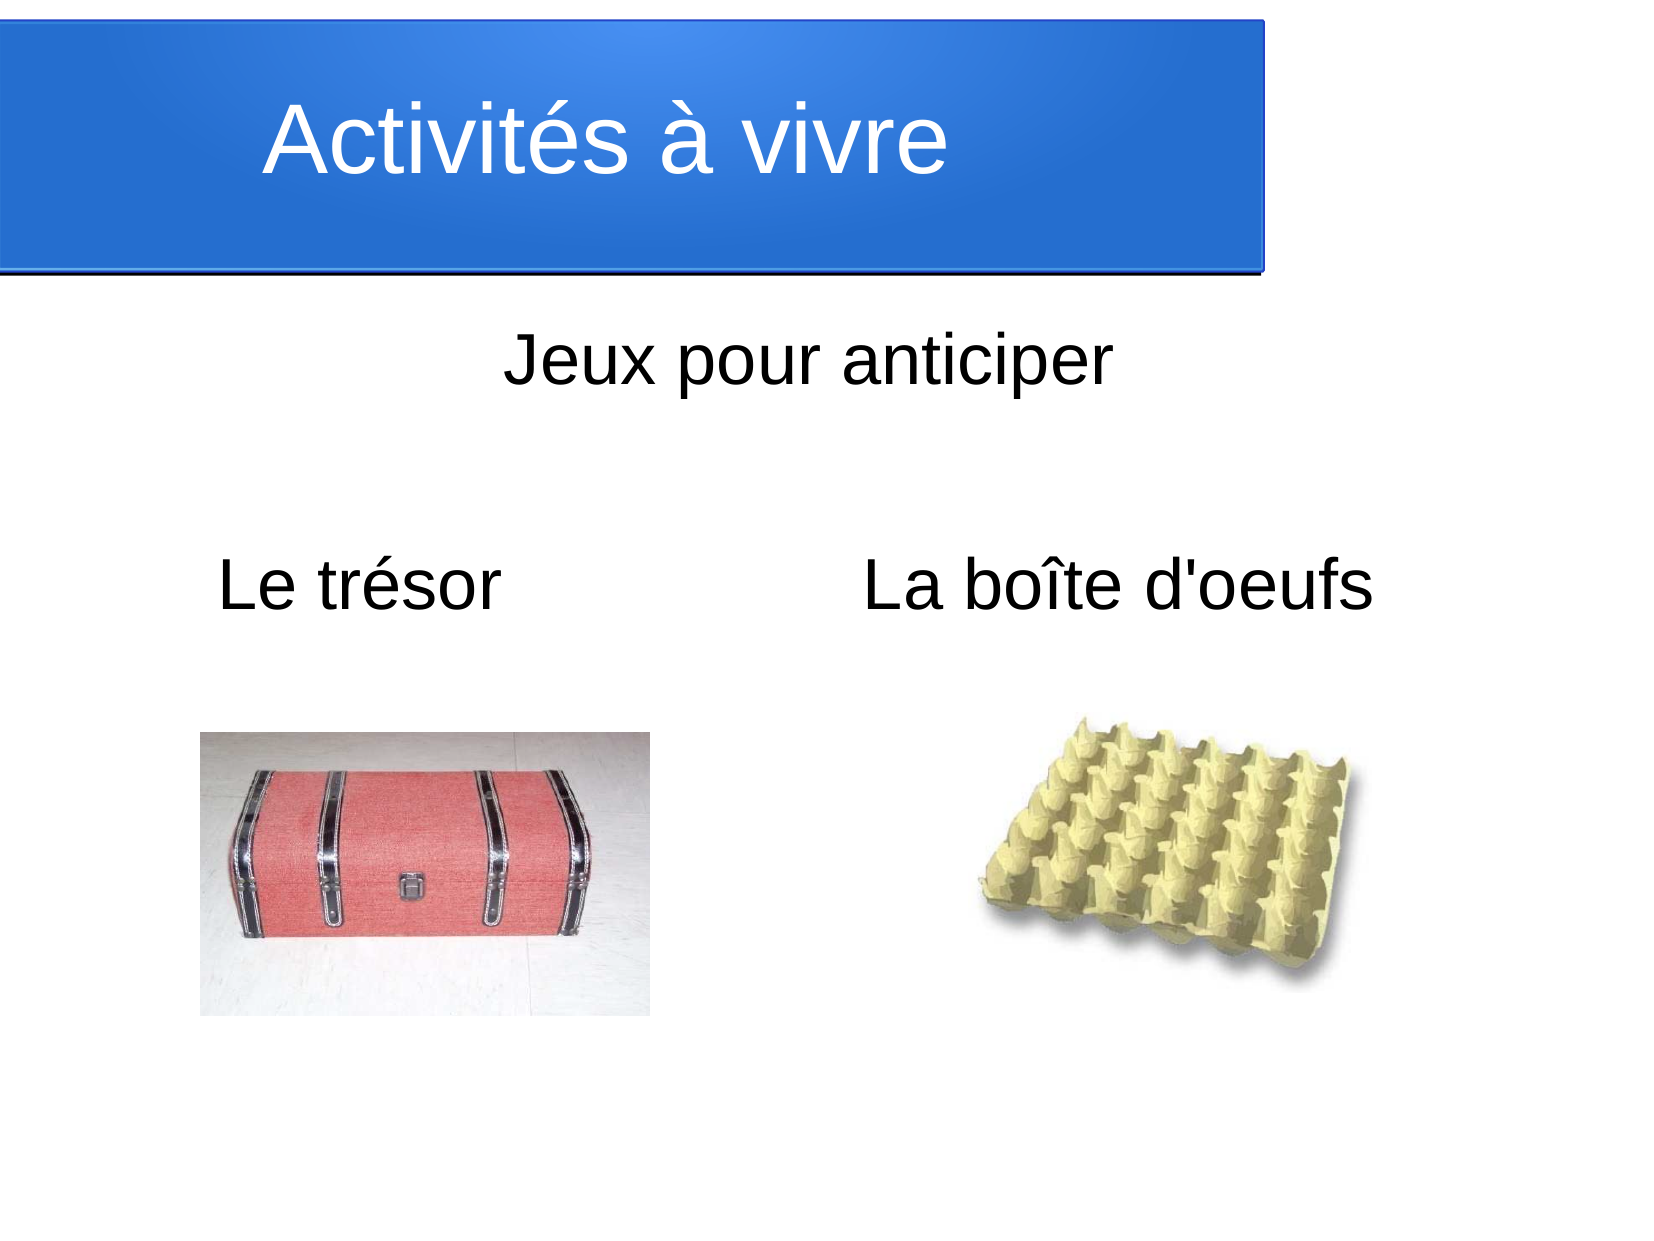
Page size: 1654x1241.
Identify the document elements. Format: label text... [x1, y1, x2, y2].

list Jeux pour anticiper Le trésor La boîte d'oeufs [66, 318, 1522, 1099]
picture [200, 732, 650, 1016]
picture [968, 712, 1372, 993]
title Activités à vivre [262, 35, 1430, 243]
